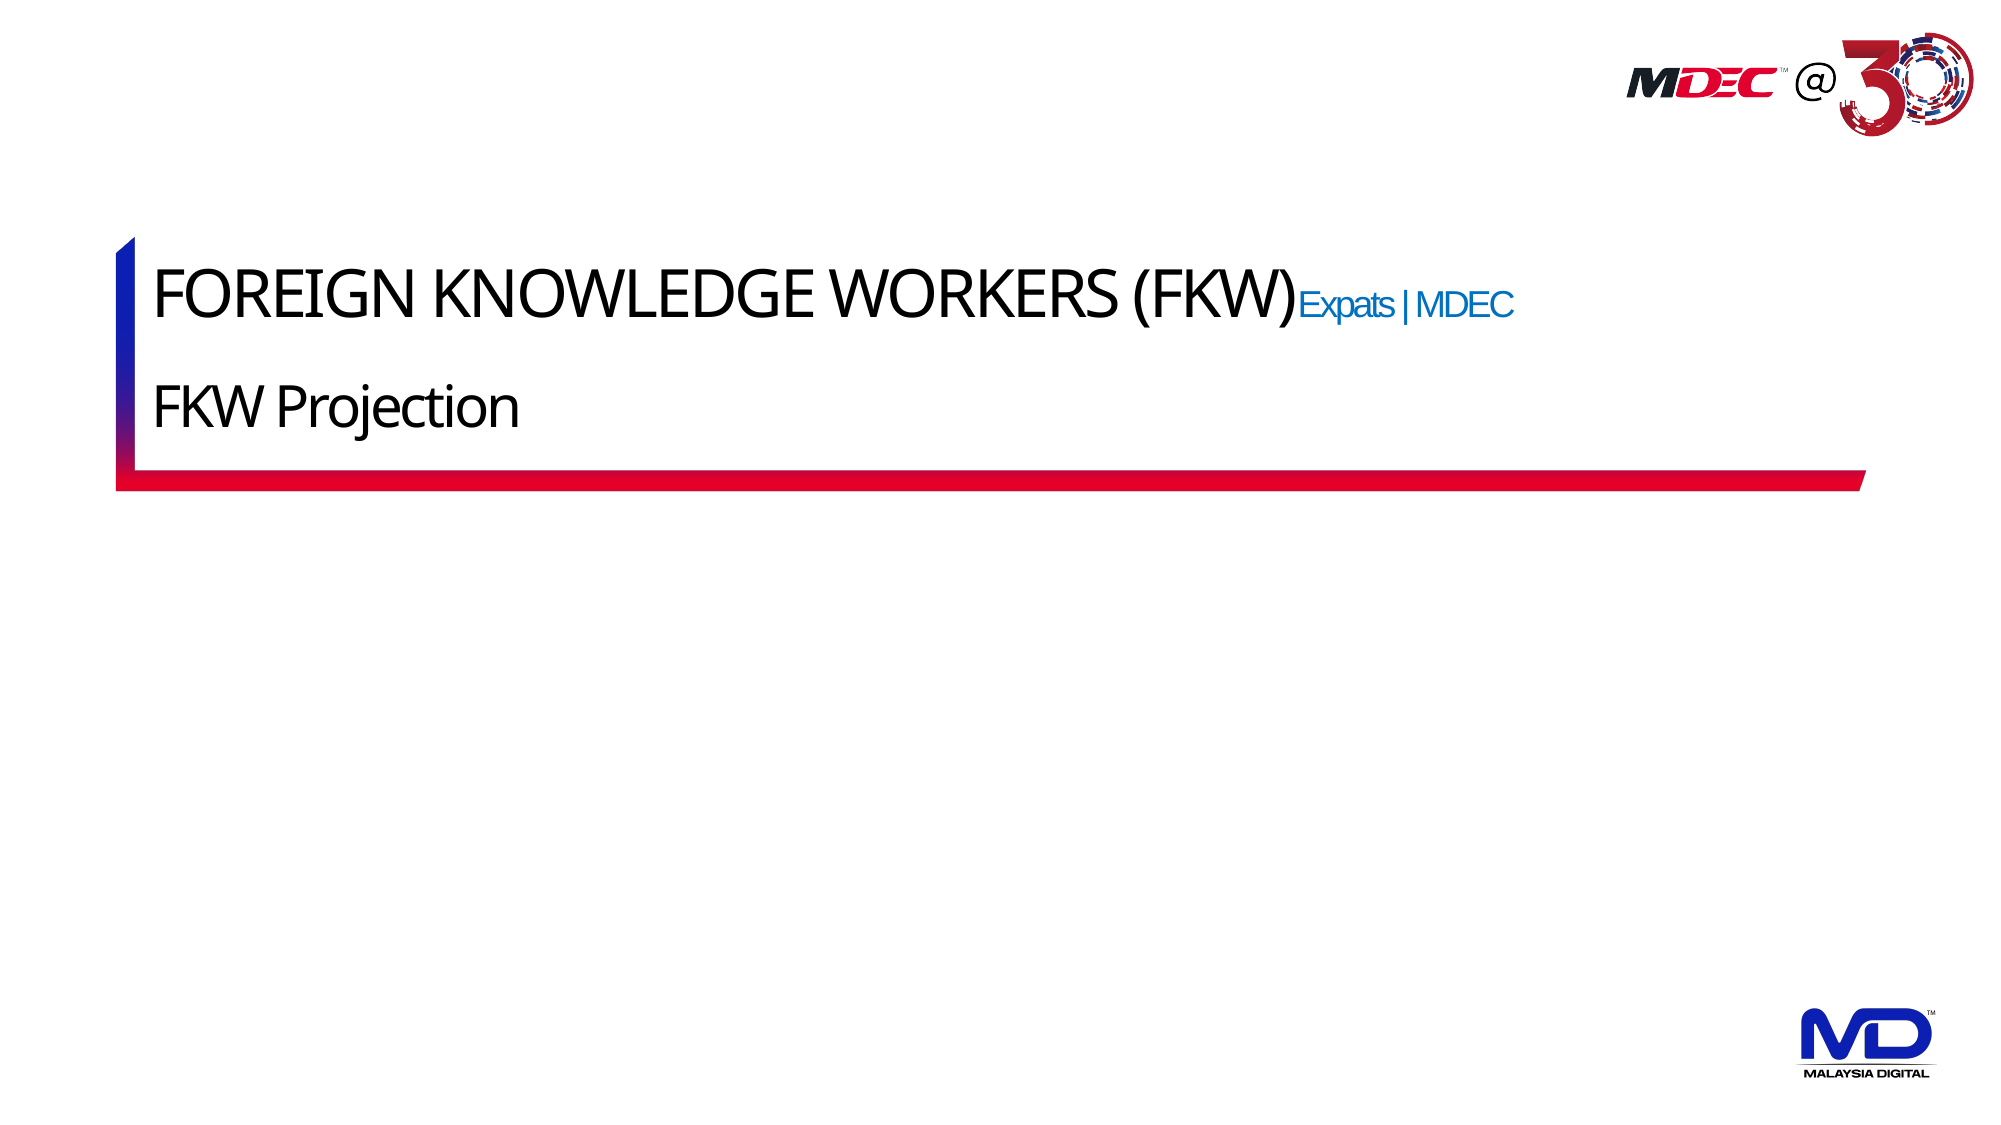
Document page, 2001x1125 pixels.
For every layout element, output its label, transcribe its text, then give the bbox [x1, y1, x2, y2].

title FOREIGN KNOWLEDGE WORKERS (FKW) Expats | MDEC FKW Projection [135, 252, 1861, 411]
